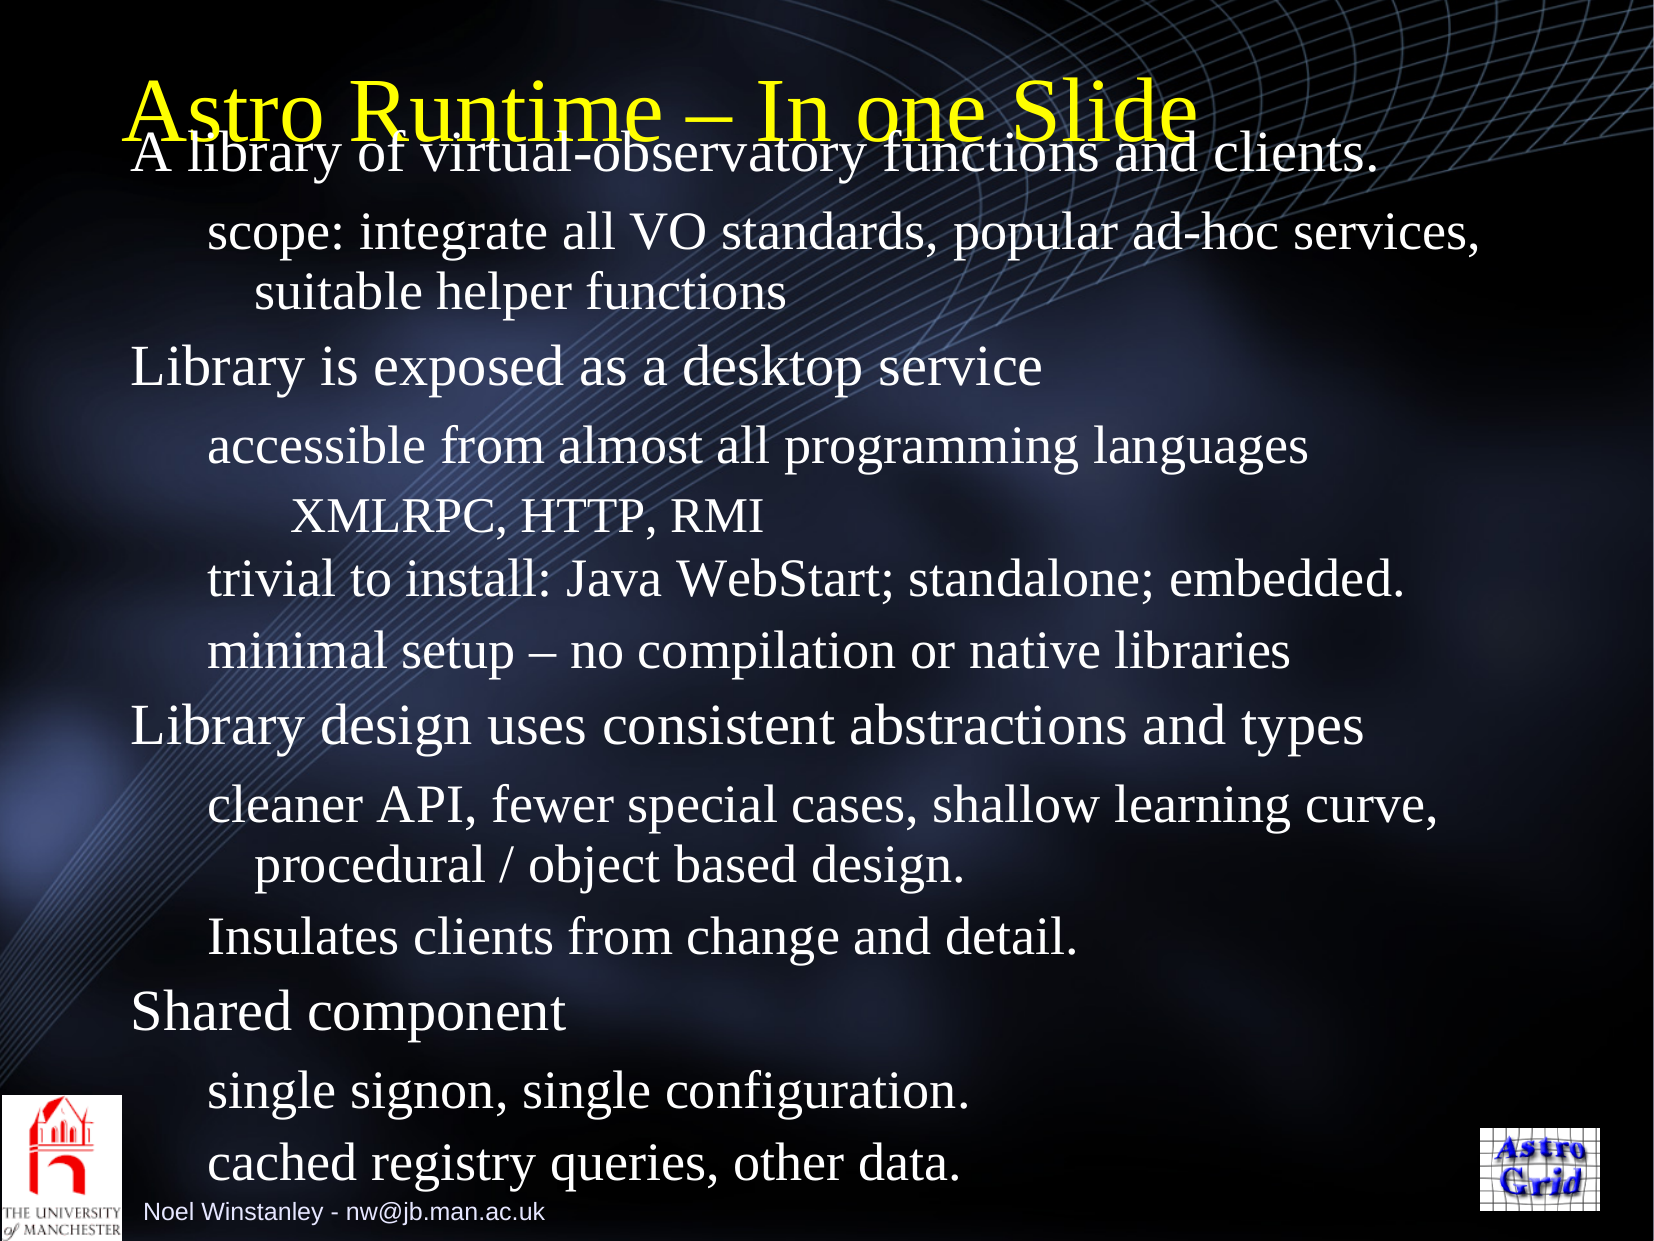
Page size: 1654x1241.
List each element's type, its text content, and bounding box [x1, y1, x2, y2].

title Astro Runtime – In one Slide [121, 59, 1534, 162]
picture [0, 0, 1654, 1241]
list A library of virtual-observatory functions and clients. scope: integrate all VO standards, popular ad-hoc services, suitable helper functions Library is exposed as a desktop service accessible from almost all programming languages XMLRPC, HTTP, RMI trivial to install: Java WebStart; standalone; embedded. minimal setup – no compilation or native libraries Library design uses consistent abstractions and types cleaner API, fewer special cases, shallow learning curve, procedural / object based design. Insulates clients from change and detail. Shared component single signon, single configuration. cached registry queries, other data. [113, 119, 1525, 1235]
